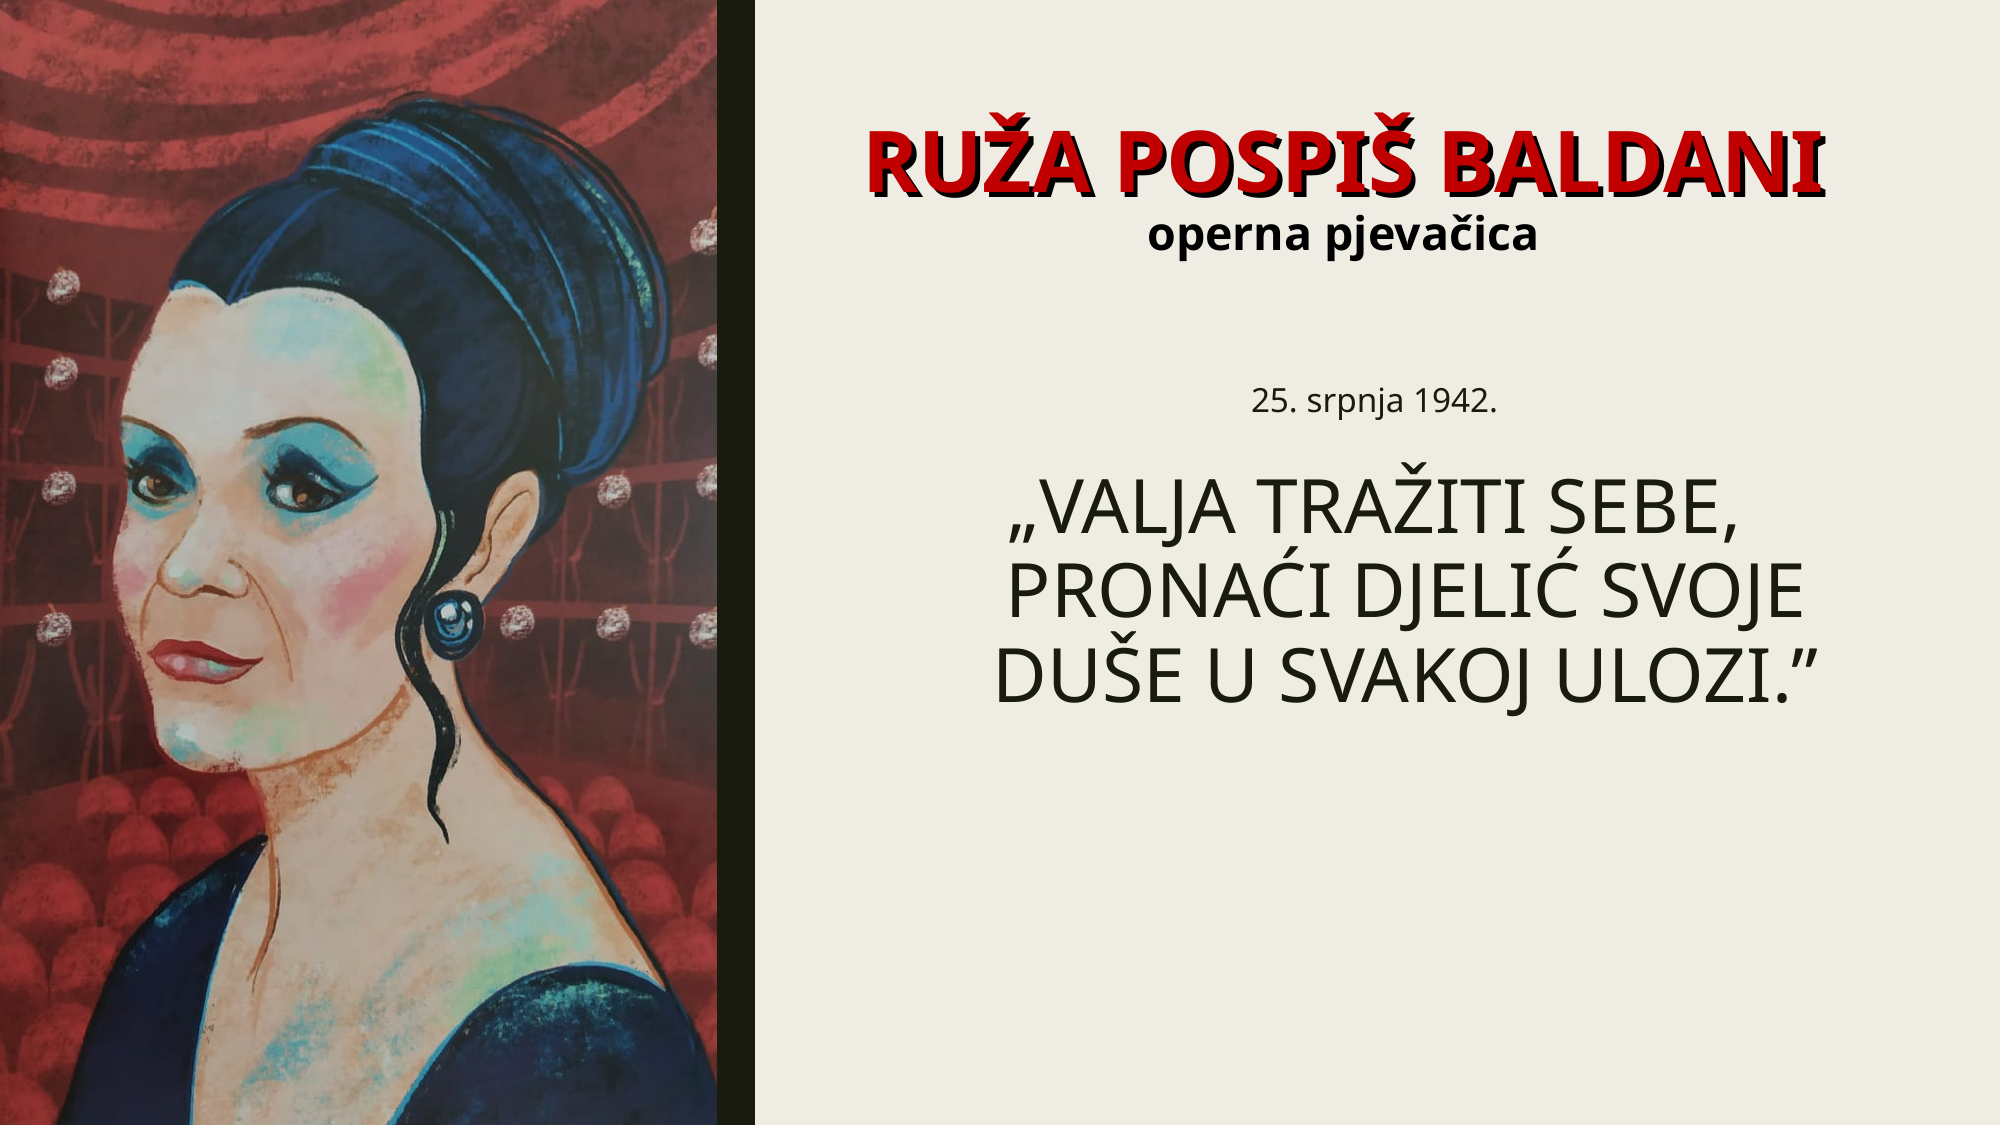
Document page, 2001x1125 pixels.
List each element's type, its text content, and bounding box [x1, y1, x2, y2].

picture [0, 0, 717, 1125]
title RUŽA POSPIŠ BALDANI operna pjevačica [836, 112, 1851, 357]
list 25. srpnja 1942. „VALJA TRAŽITI SEBE, PRONAĆI DJELIĆ SVOJE DUŠE U SVAKOJ ULOZI.” [836, 375, 1851, 963]
text_box [717, 0, 2000, 1125]
